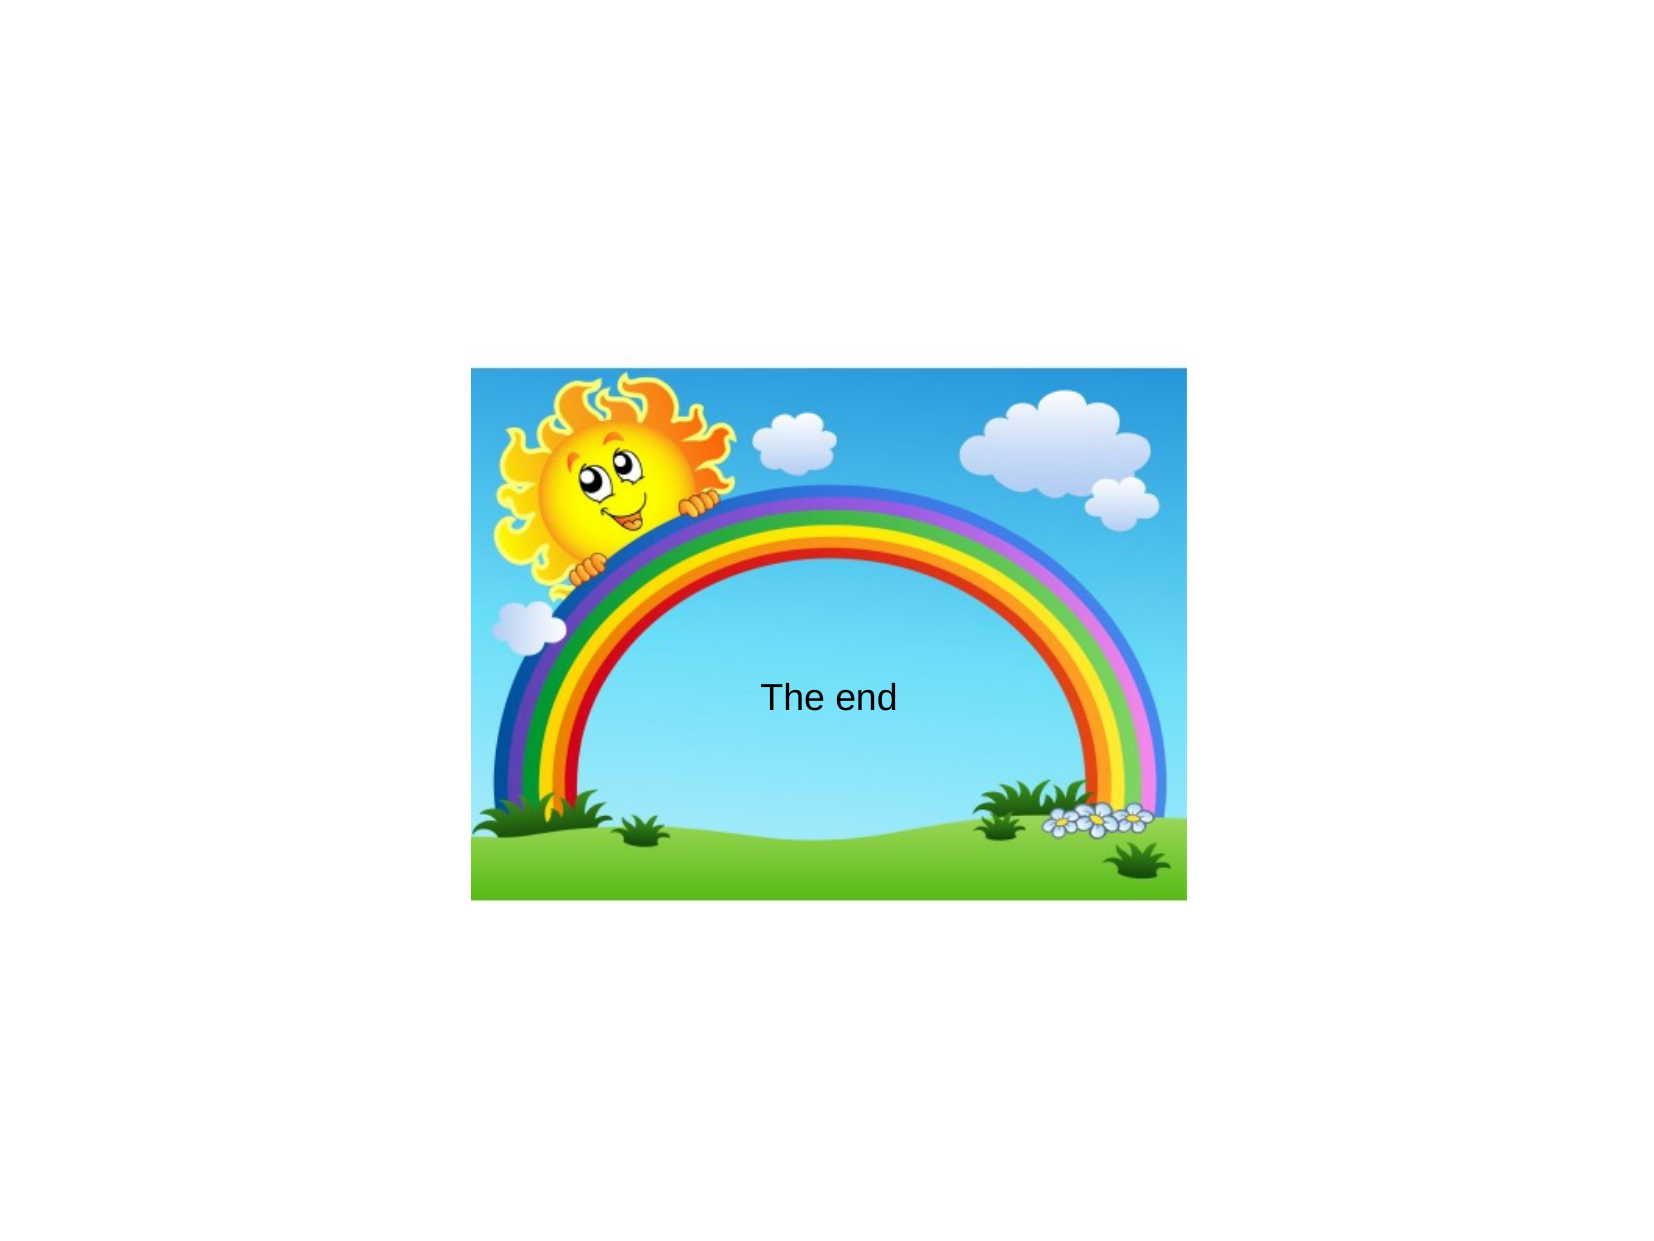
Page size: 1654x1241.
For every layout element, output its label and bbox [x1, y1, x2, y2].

picture [471, 276, 1187, 993]
